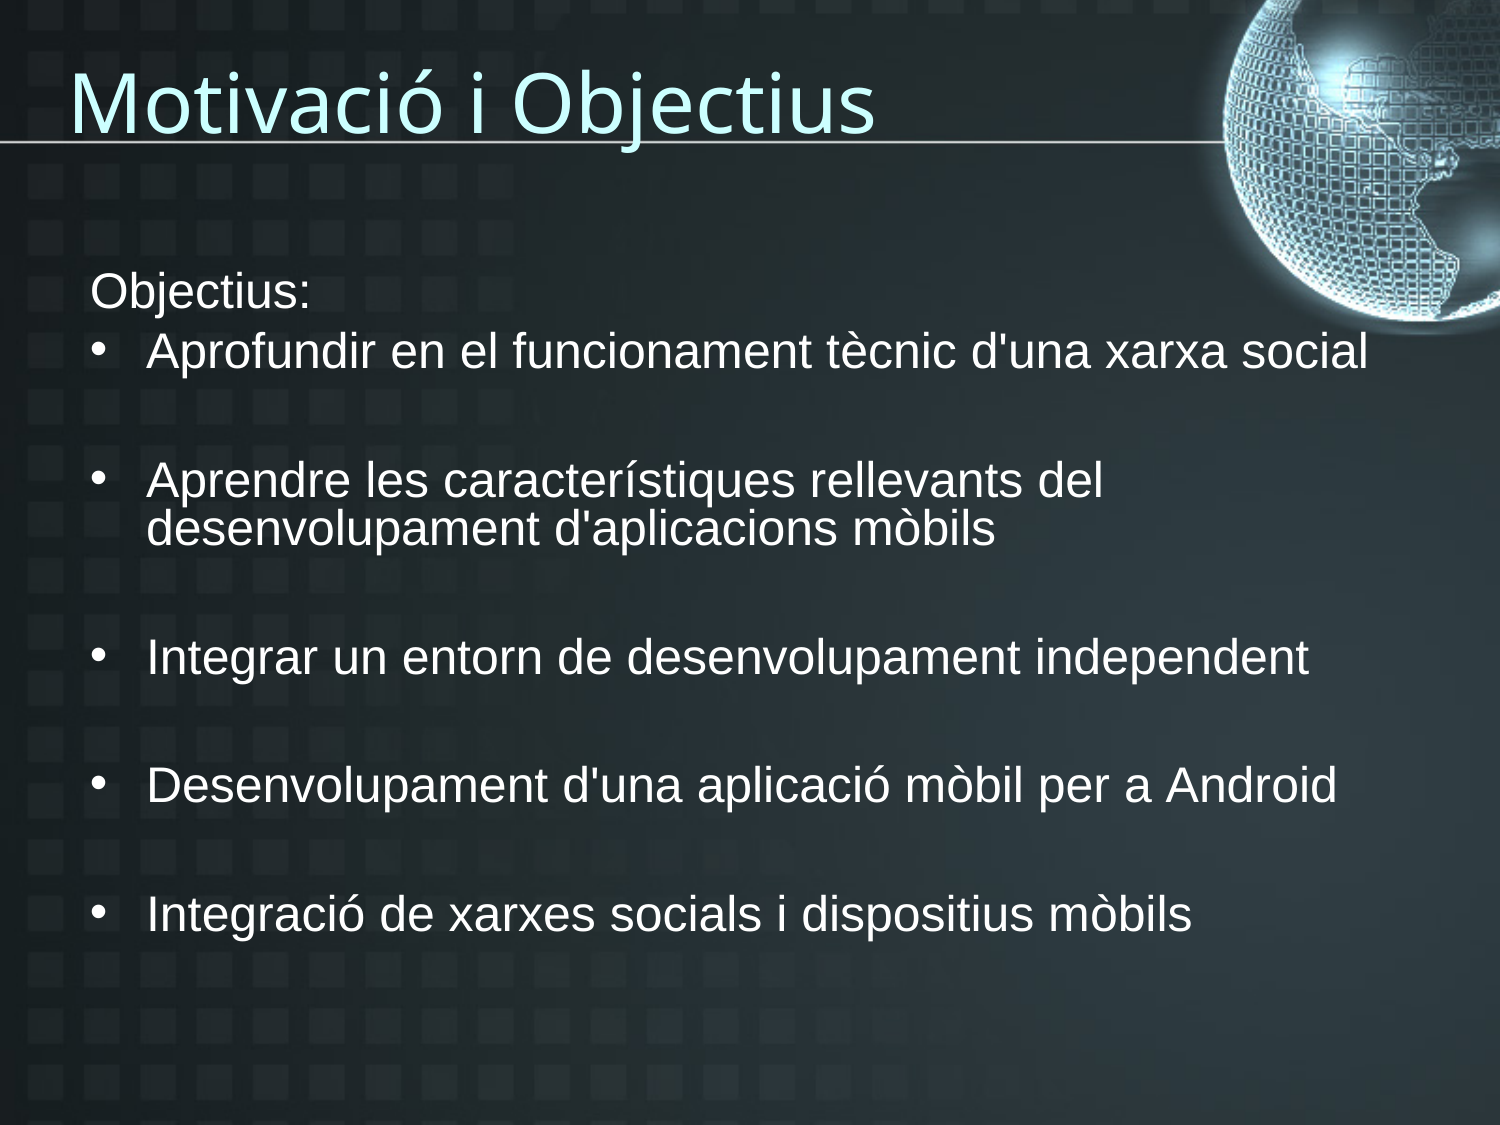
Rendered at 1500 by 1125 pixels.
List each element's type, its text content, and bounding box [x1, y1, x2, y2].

title Motivació i Objectius [53, 24, 1204, 176]
picture [0, 0, 1500, 1125]
list Objectius: Aprofundir en el funcionament tècnic d'una xarxa social Aprendre les característiques rellevants del desenvolupament d'aplicacions mòbils Integrar un entorn de desenvolupament independent Desenvolupament d'una aplicació mòbil per a Android Integració de xarxes socials i dispositius mòbils [75, 262, 1426, 1005]
